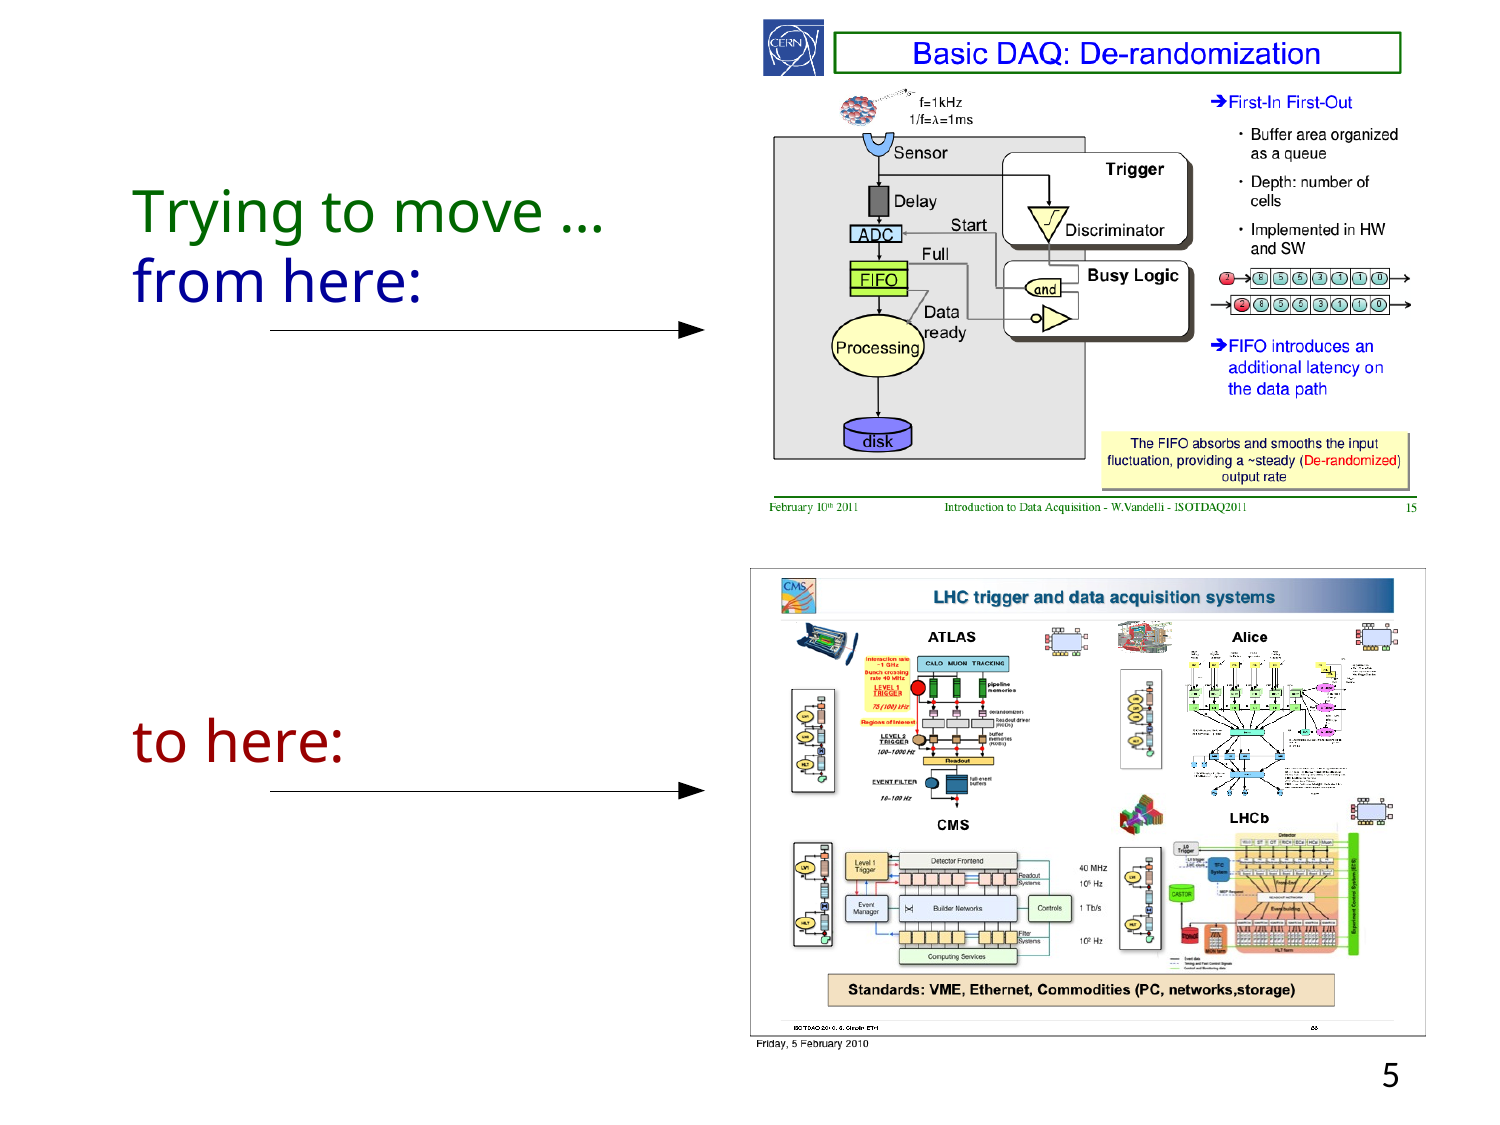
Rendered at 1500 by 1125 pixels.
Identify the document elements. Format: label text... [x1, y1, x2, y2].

title Trying to move … from here: [118, 159, 661, 329]
title to here: [118, 690, 593, 789]
picture [750, 568, 1426, 1053]
picture [758, 14, 1434, 521]
